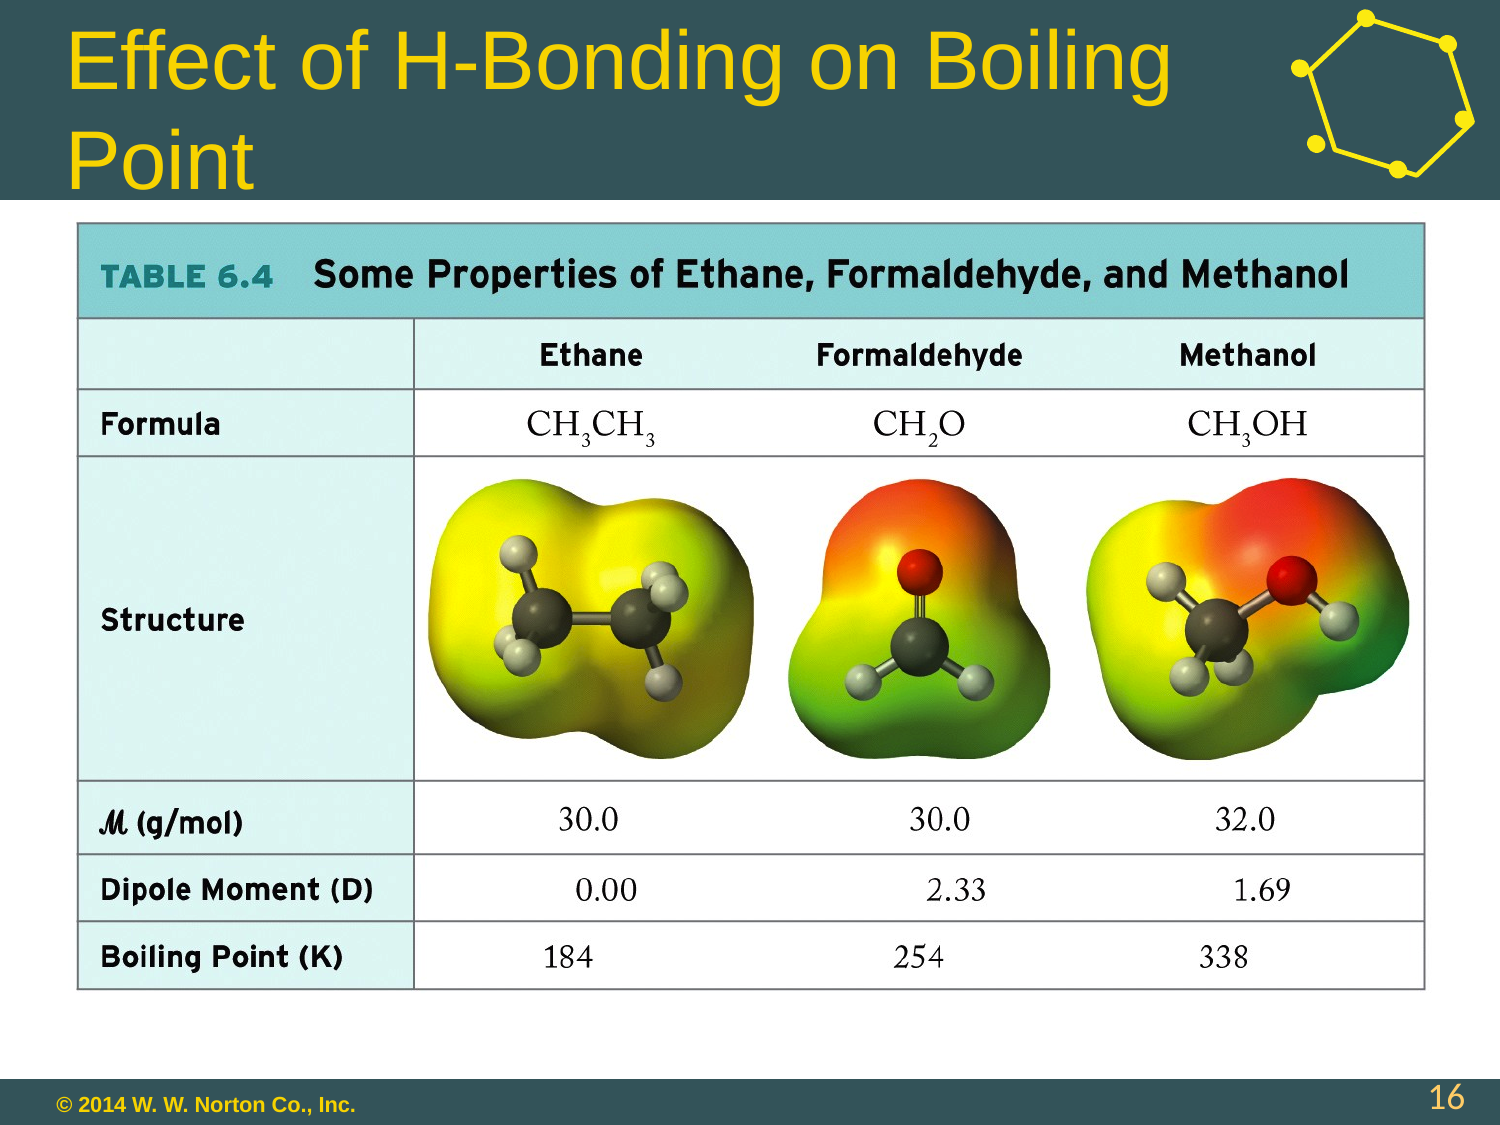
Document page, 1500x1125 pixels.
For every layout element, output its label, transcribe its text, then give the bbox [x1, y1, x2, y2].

title Effect of H-Bonding on Boiling Point [50, 12, 1325, 200]
picture [68, 212, 1432, 1037]
slide_number <number> [1412, 1064, 1482, 1109]
